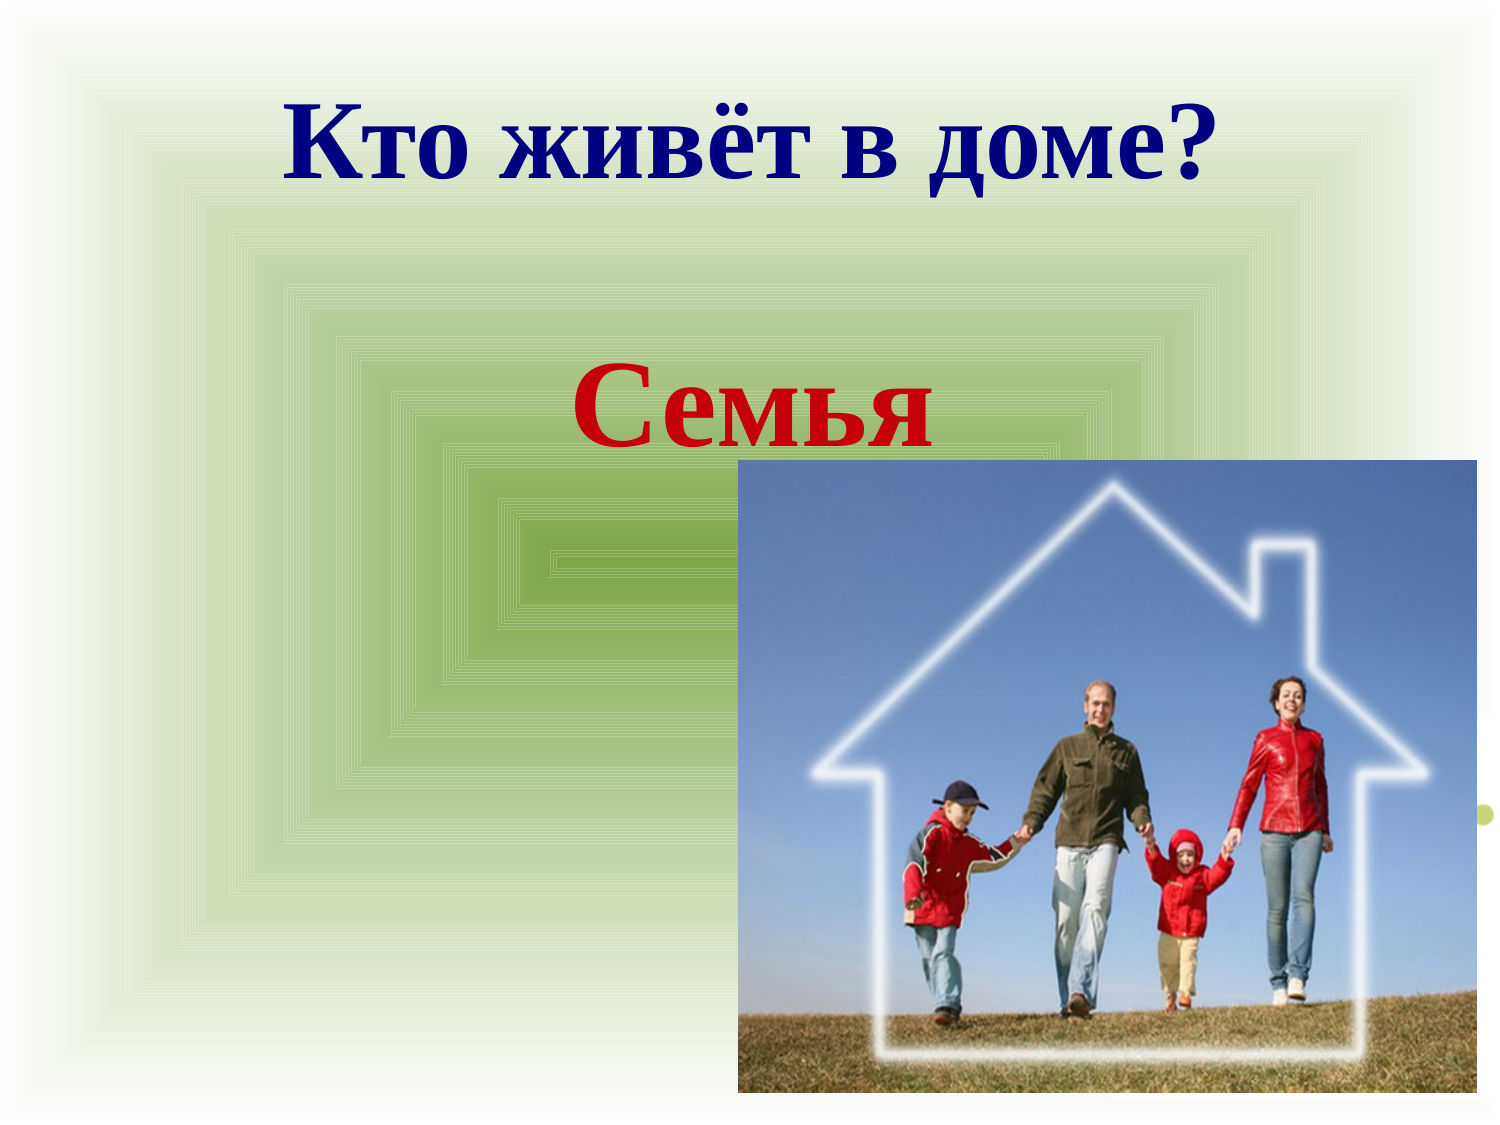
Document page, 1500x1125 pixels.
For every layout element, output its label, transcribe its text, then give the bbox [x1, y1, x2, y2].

picture [738, 460, 1477, 1093]
text_box Кто живёт в доме? Семья [59, 59, 1447, 414]
